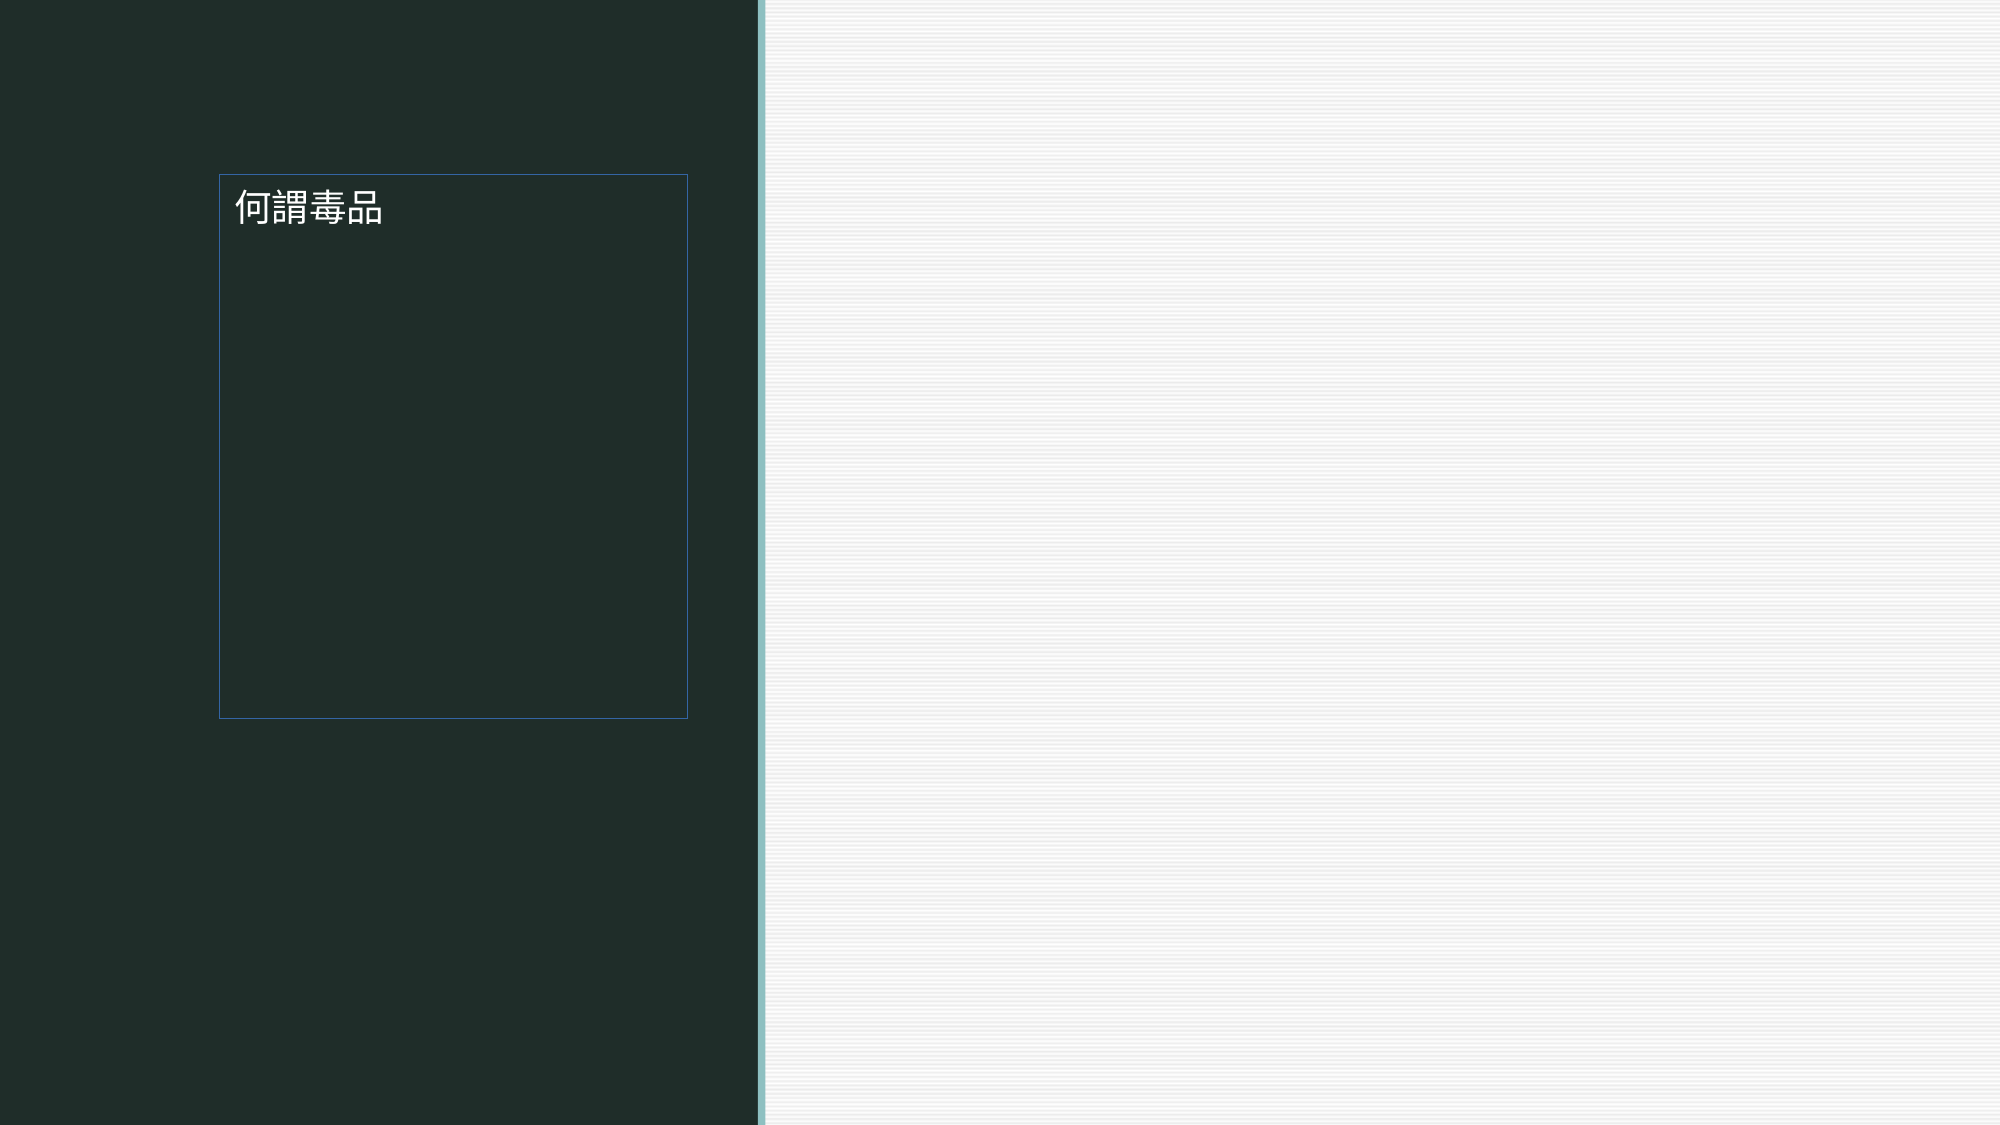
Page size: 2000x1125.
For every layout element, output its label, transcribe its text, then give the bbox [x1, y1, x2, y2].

picture [766, 0, 2000, 1125]
text_box 何謂毒品 [219, 174, 688, 719]
text_box [0, 0, 766, 1125]
